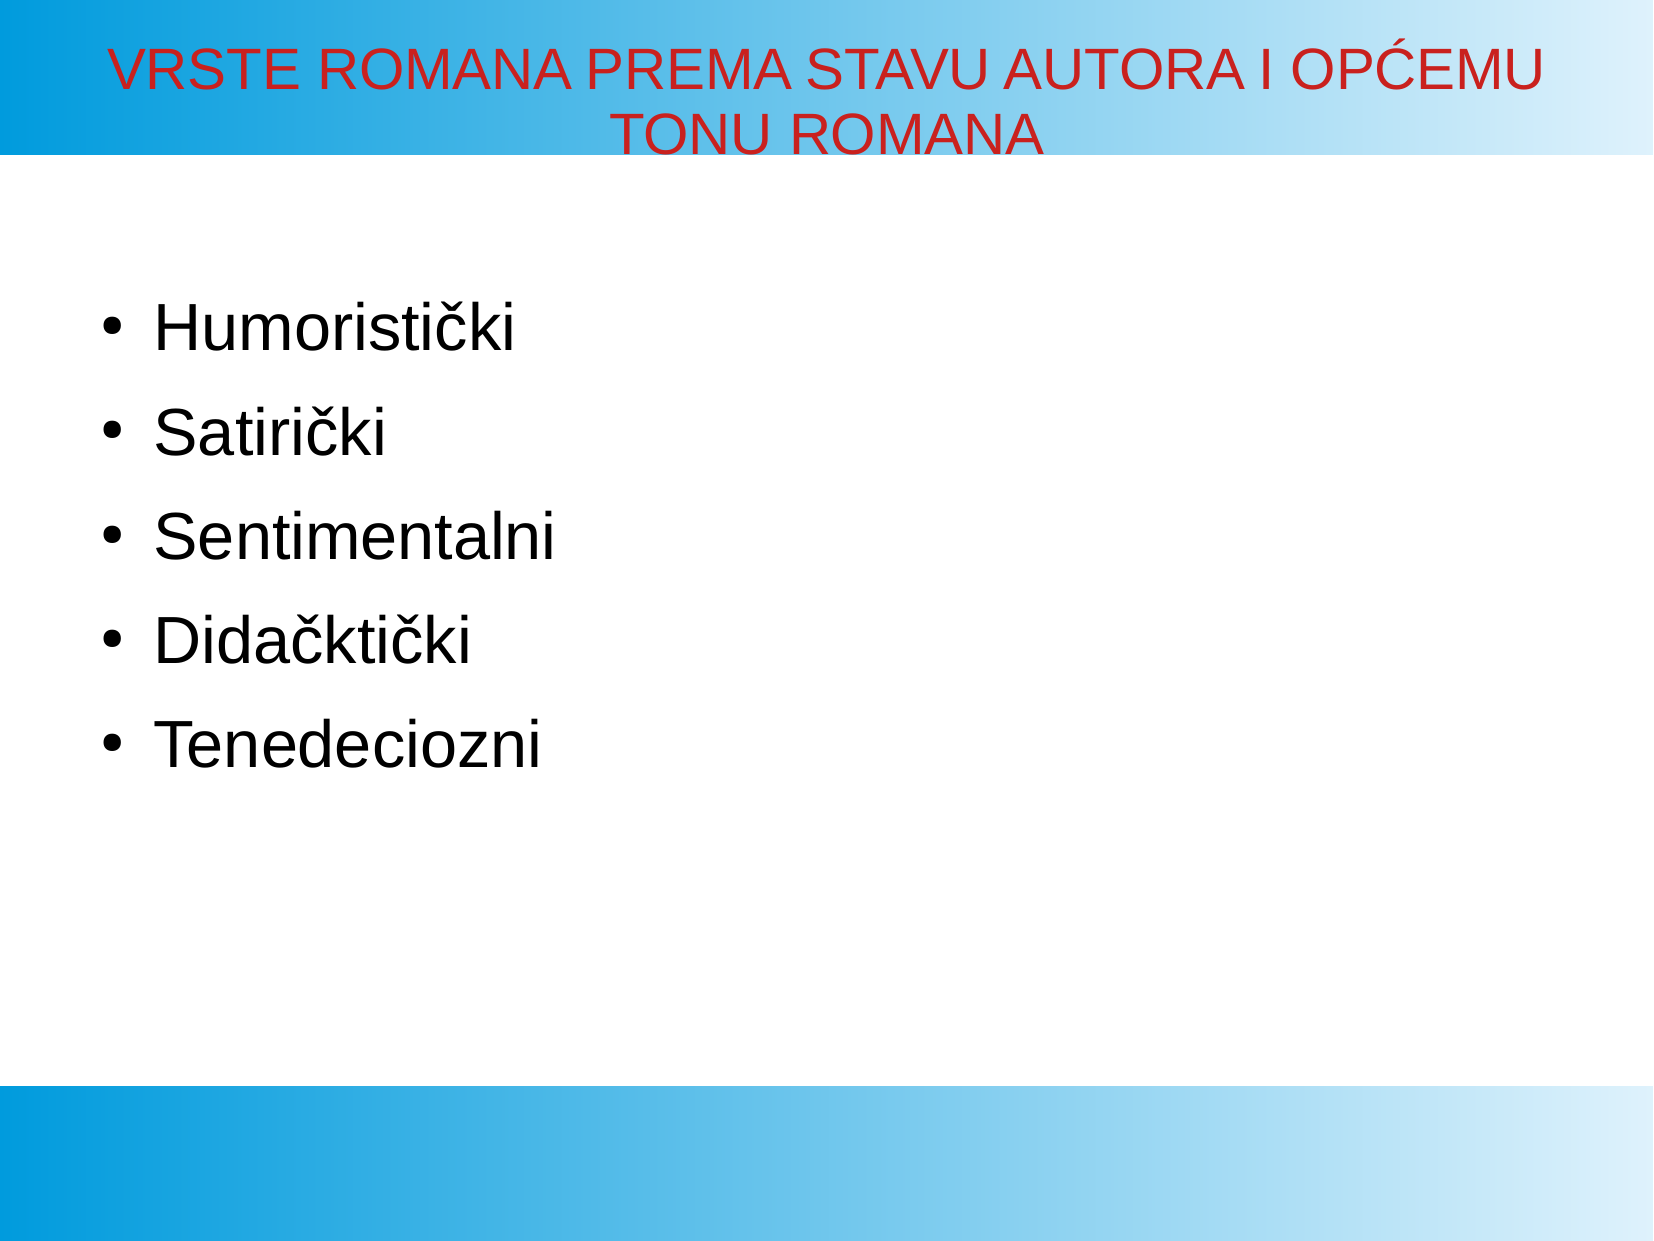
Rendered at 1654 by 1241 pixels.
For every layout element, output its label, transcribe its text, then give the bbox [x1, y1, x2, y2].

title VRSTE ROMANA PREMA STAVU AUTORA I OPĆEMU TONU ROMANA [82, 36, 1571, 167]
list Humoristički Satirički Sentimentalni Didačktički Tenedeciozni [82, 290, 1571, 1010]
